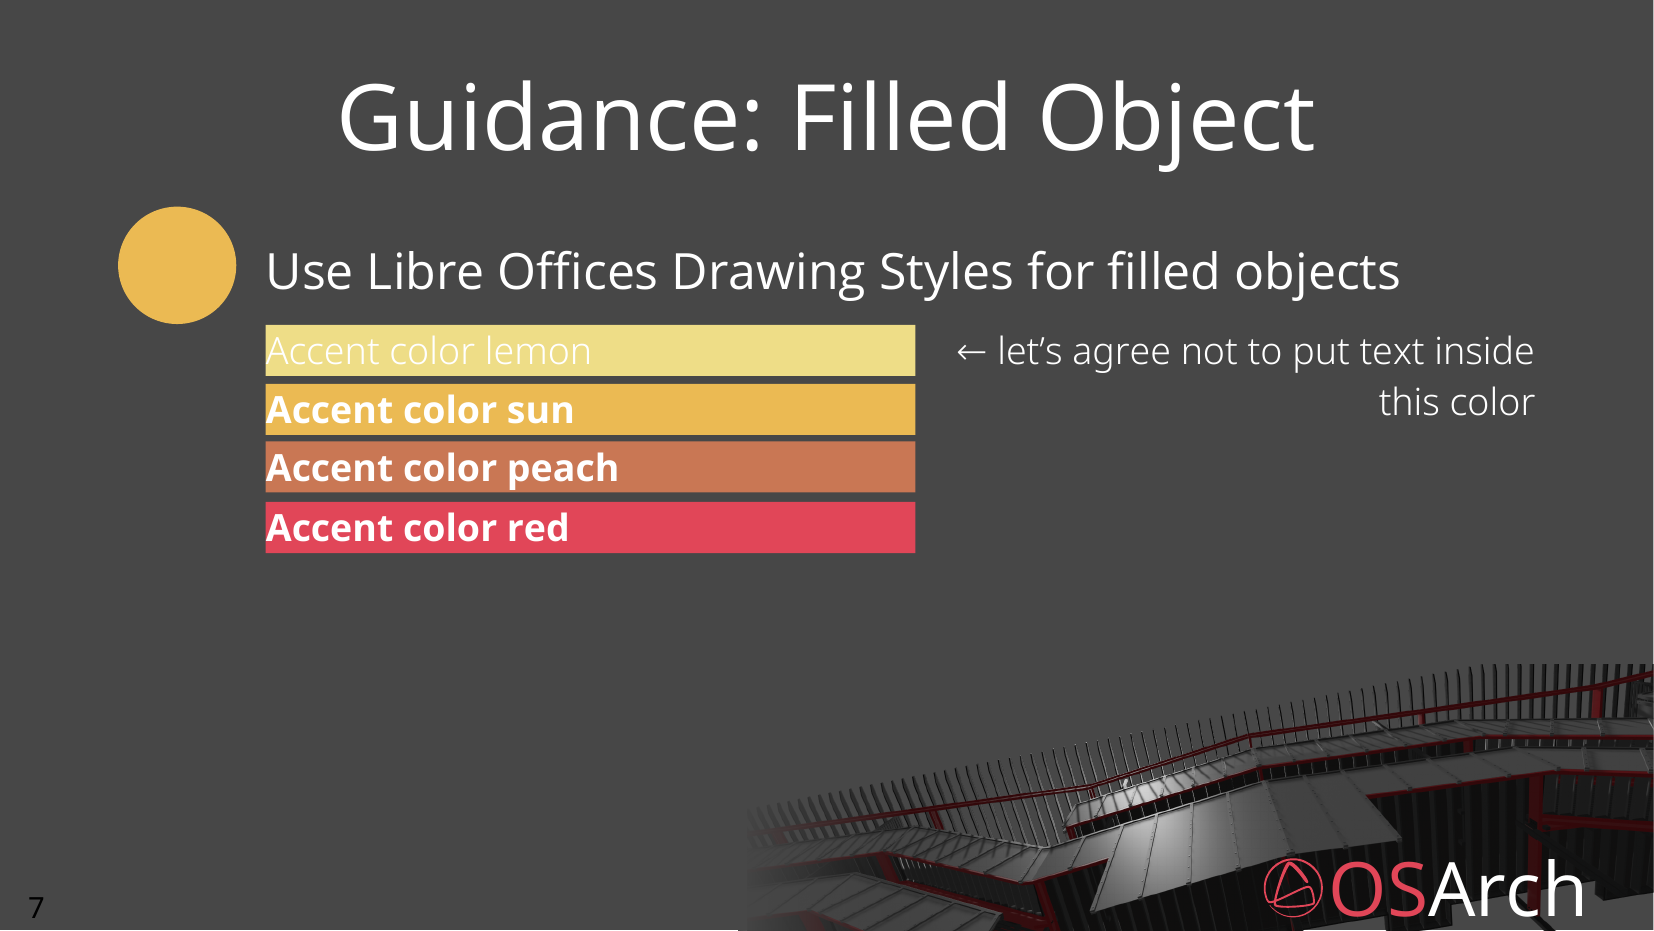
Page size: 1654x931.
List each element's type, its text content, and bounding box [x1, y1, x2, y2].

text_box Use Libre Offices Drawing Styles for filled objects [265, 236, 1595, 325]
text_box [118, 206, 237, 325]
text_box ← let’s agree not to put text inside this color [944, 324, 1536, 415]
picture [747, 664, 1654, 931]
text_box Accent color lemon [265, 325, 916, 370]
text_box Accent color red [265, 501, 916, 548]
text_box Accent color sun [265, 383, 916, 429]
title Guidance: Filled Object [82, 37, 1571, 193]
text_box Accent color peach [265, 444, 916, 490]
